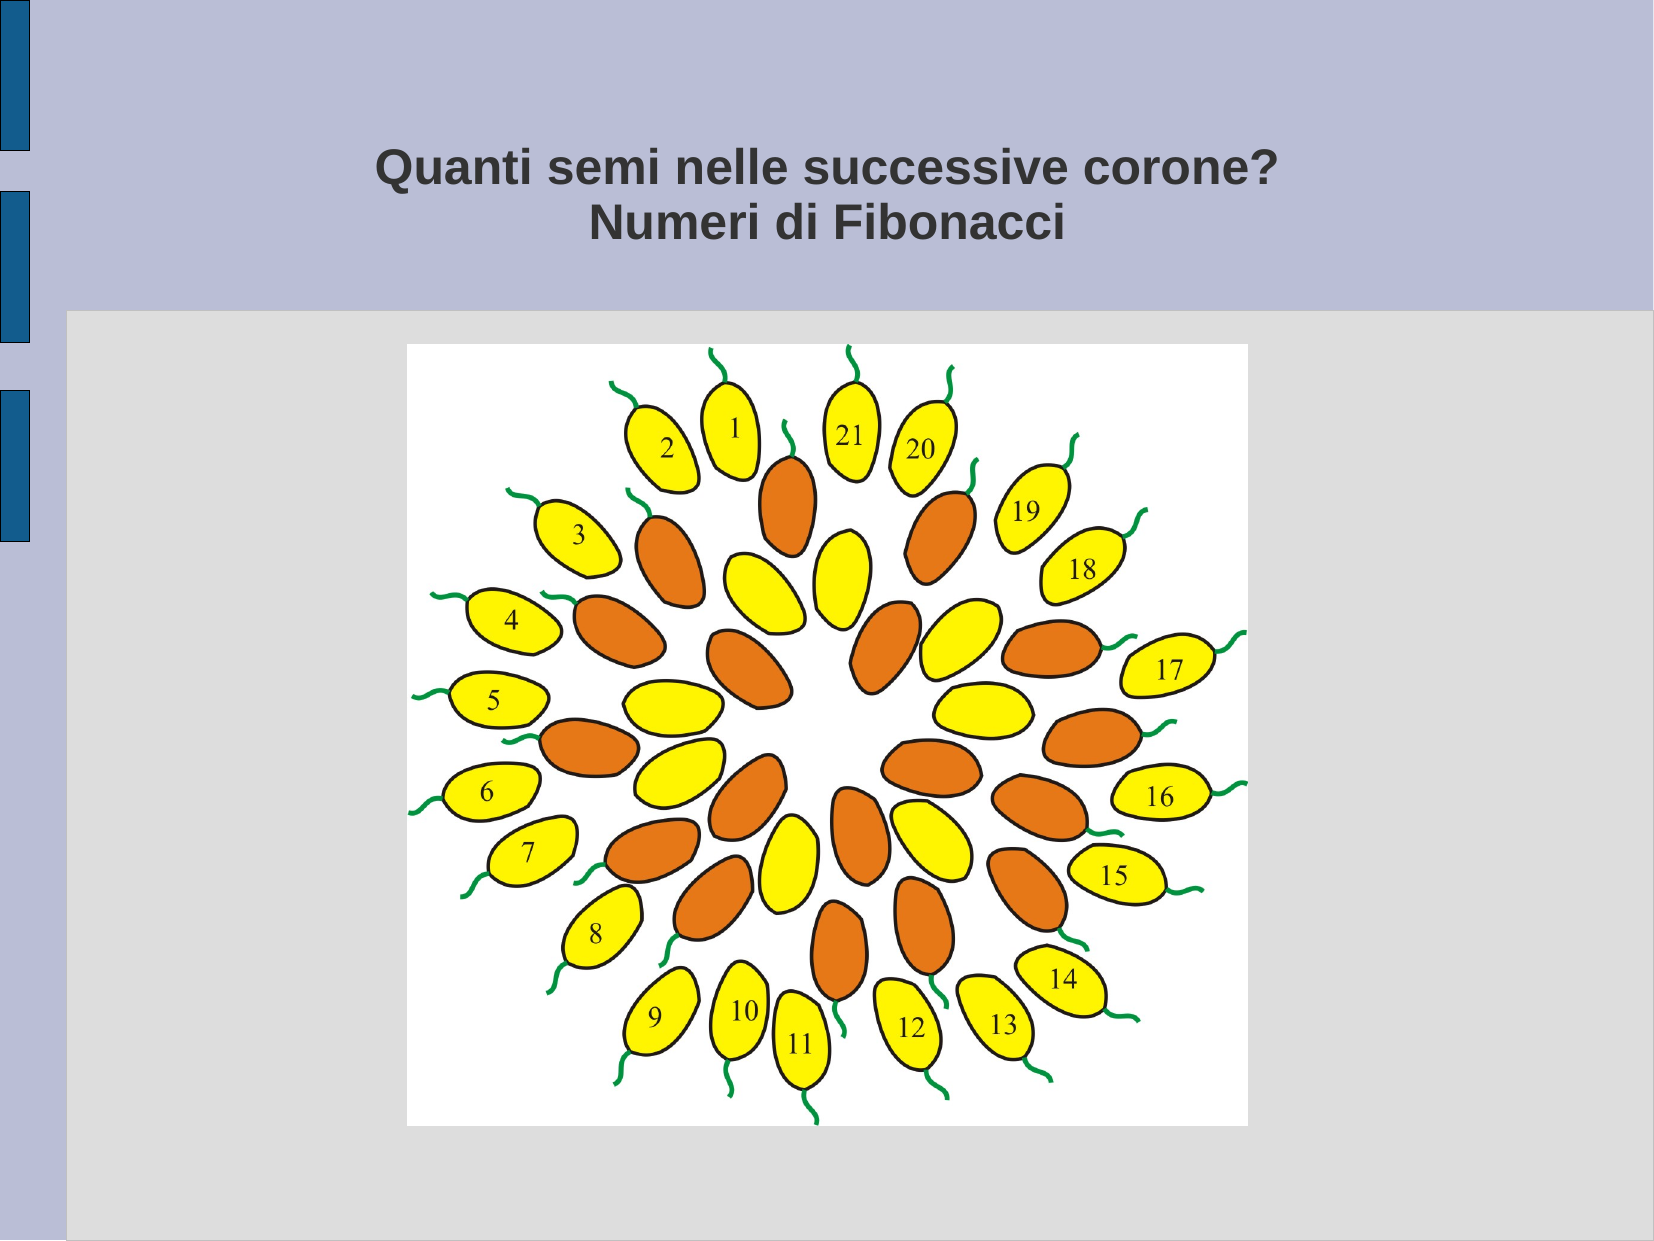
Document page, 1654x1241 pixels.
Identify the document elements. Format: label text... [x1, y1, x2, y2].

picture [407, 344, 1248, 1126]
title Quanti semi nelle successive corone? Numeri di Fibonacci [121, 91, 1534, 299]
